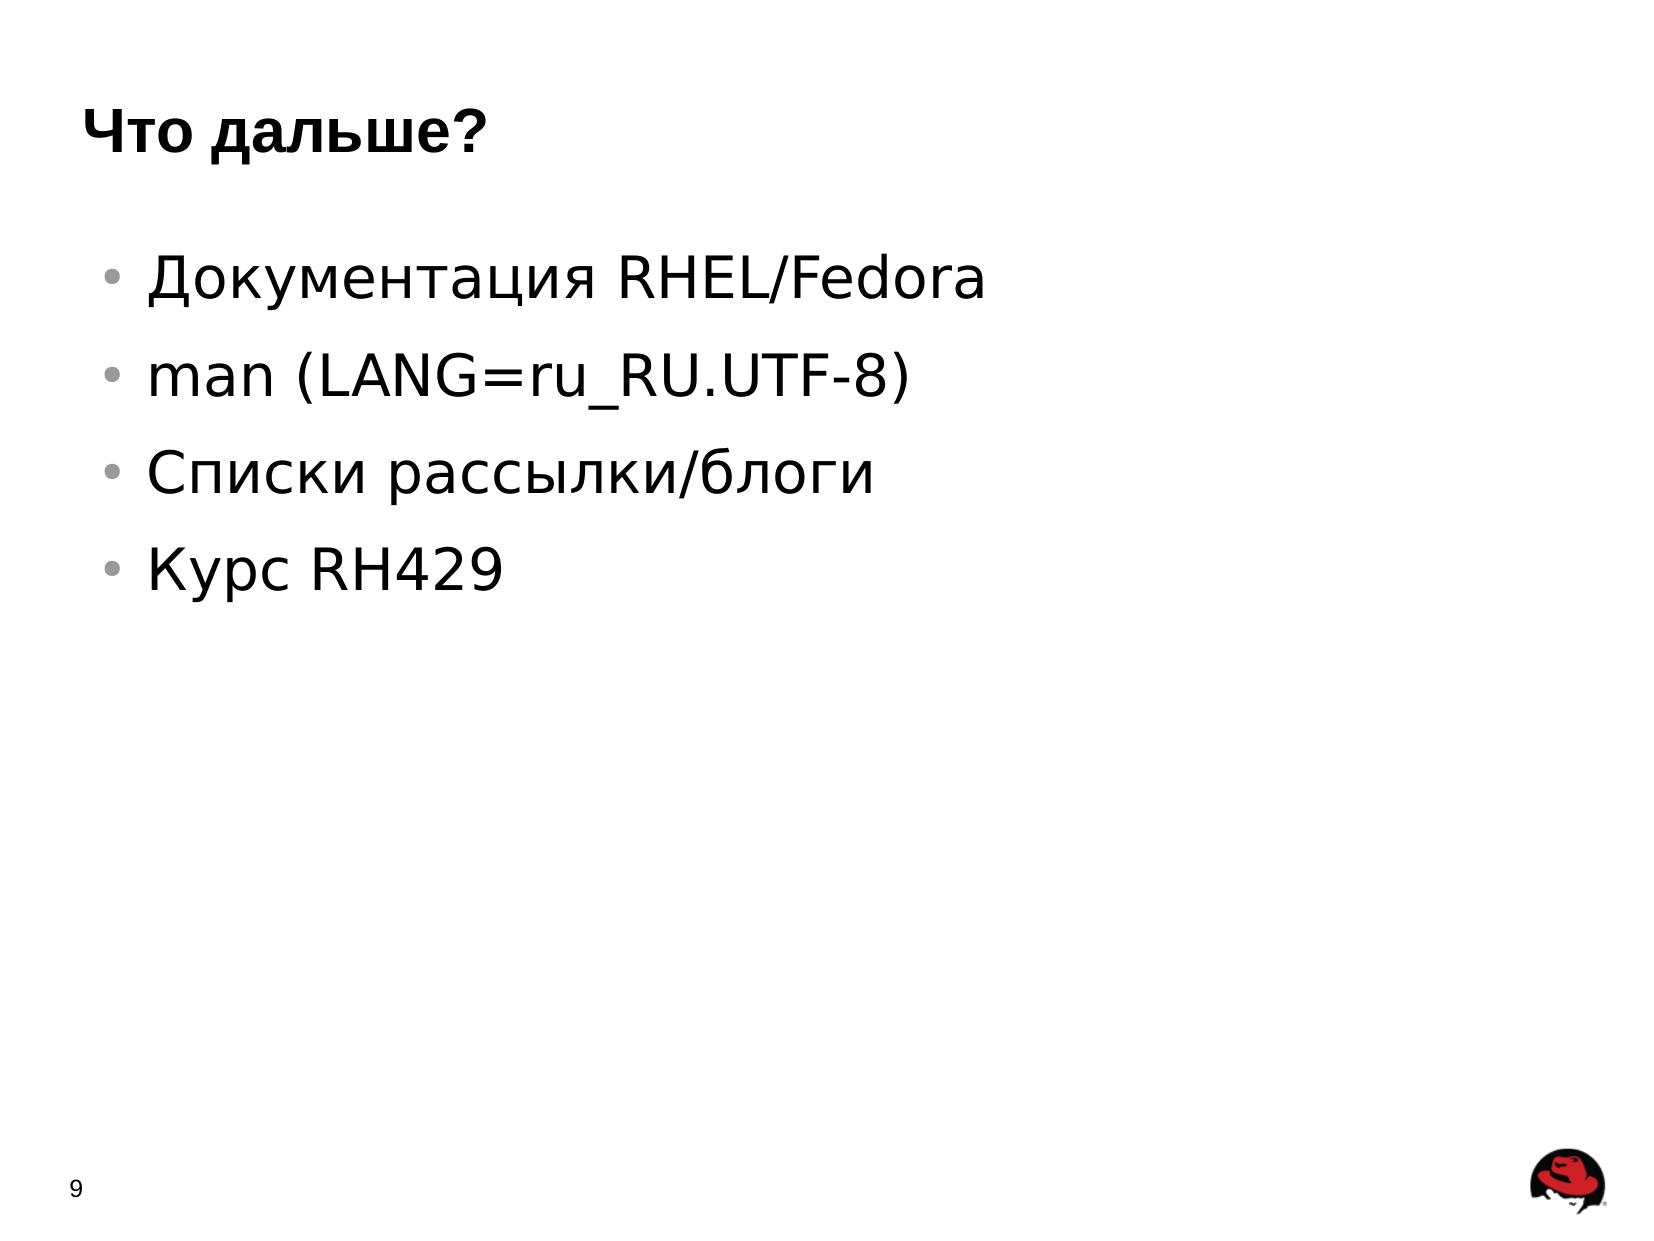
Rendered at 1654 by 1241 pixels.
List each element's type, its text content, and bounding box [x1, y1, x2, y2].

title Что дальше? [82, 37, 1571, 226]
picture [1529, 1146, 1613, 1224]
list Документация RHEL/Fedora man (LANG=ru_RU.UTF-8) Списки рассылки/блоги Курс RH429 [86, 244, 1576, 1039]
